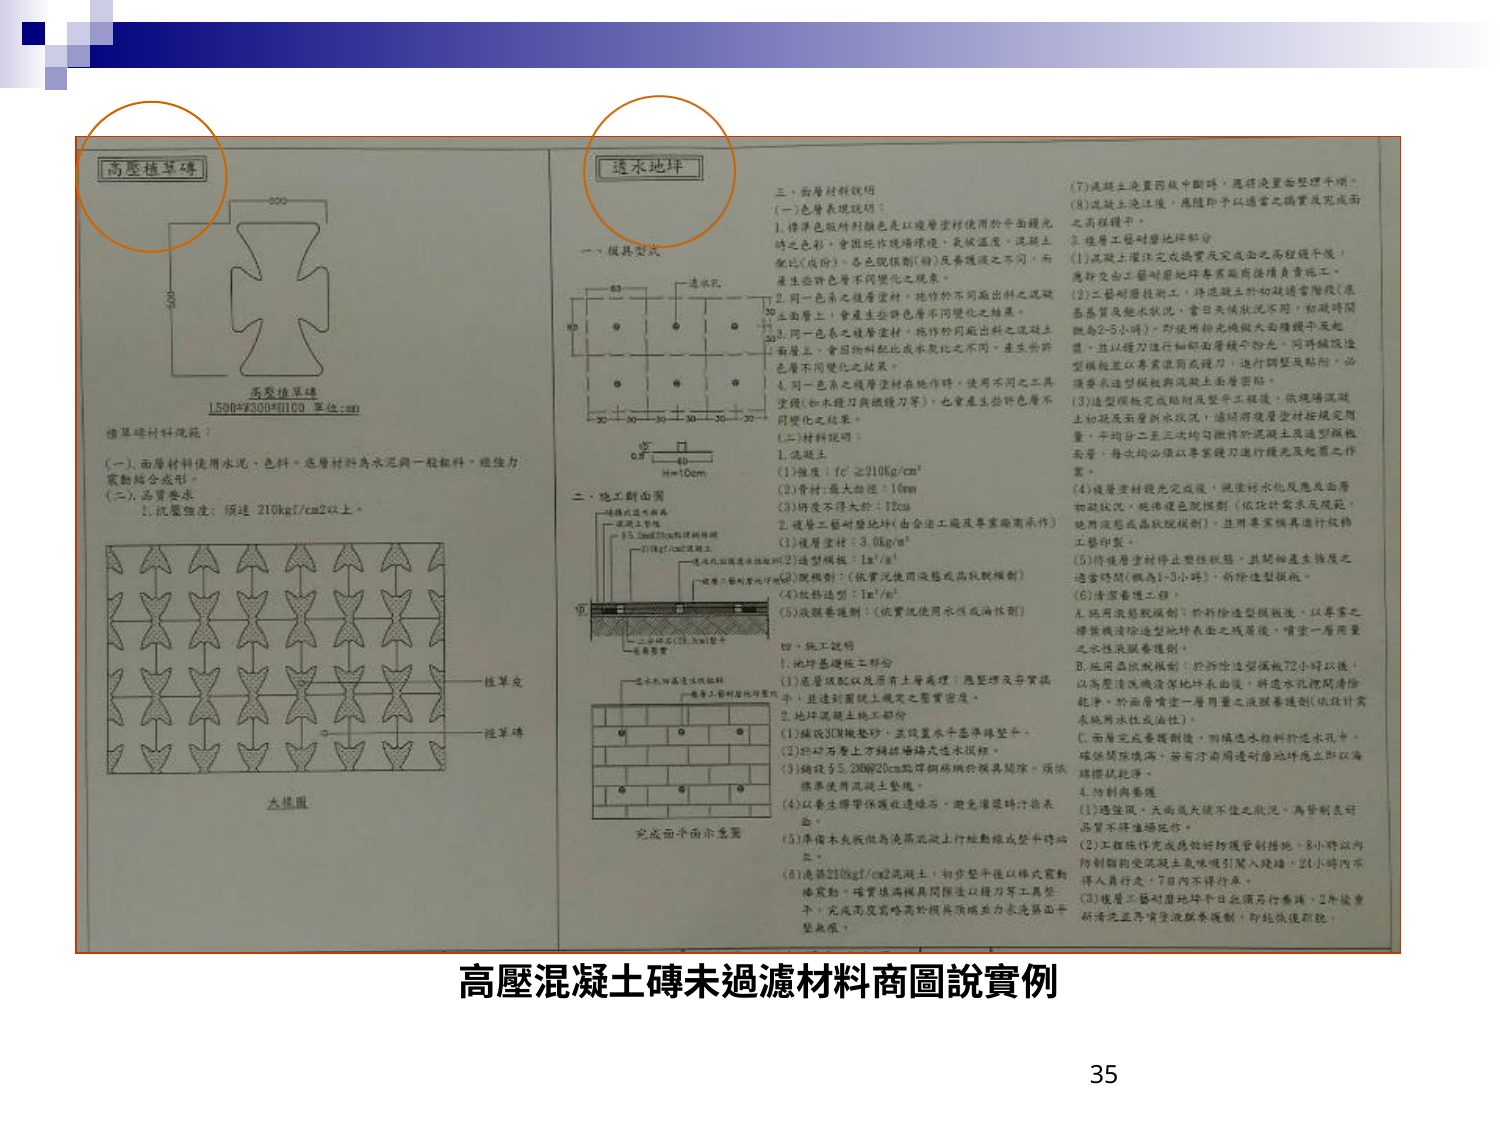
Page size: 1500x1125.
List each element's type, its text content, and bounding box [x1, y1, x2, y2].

text_box [1074, 1025, 1426, 1101]
text_box 高壓混凝土磚未過濾材料商圖說實例 [444, 950, 1074, 1011]
picture [78, 137, 225, 250]
picture [76, 137, 86, 161]
picture [76, 95, 1400, 953]
